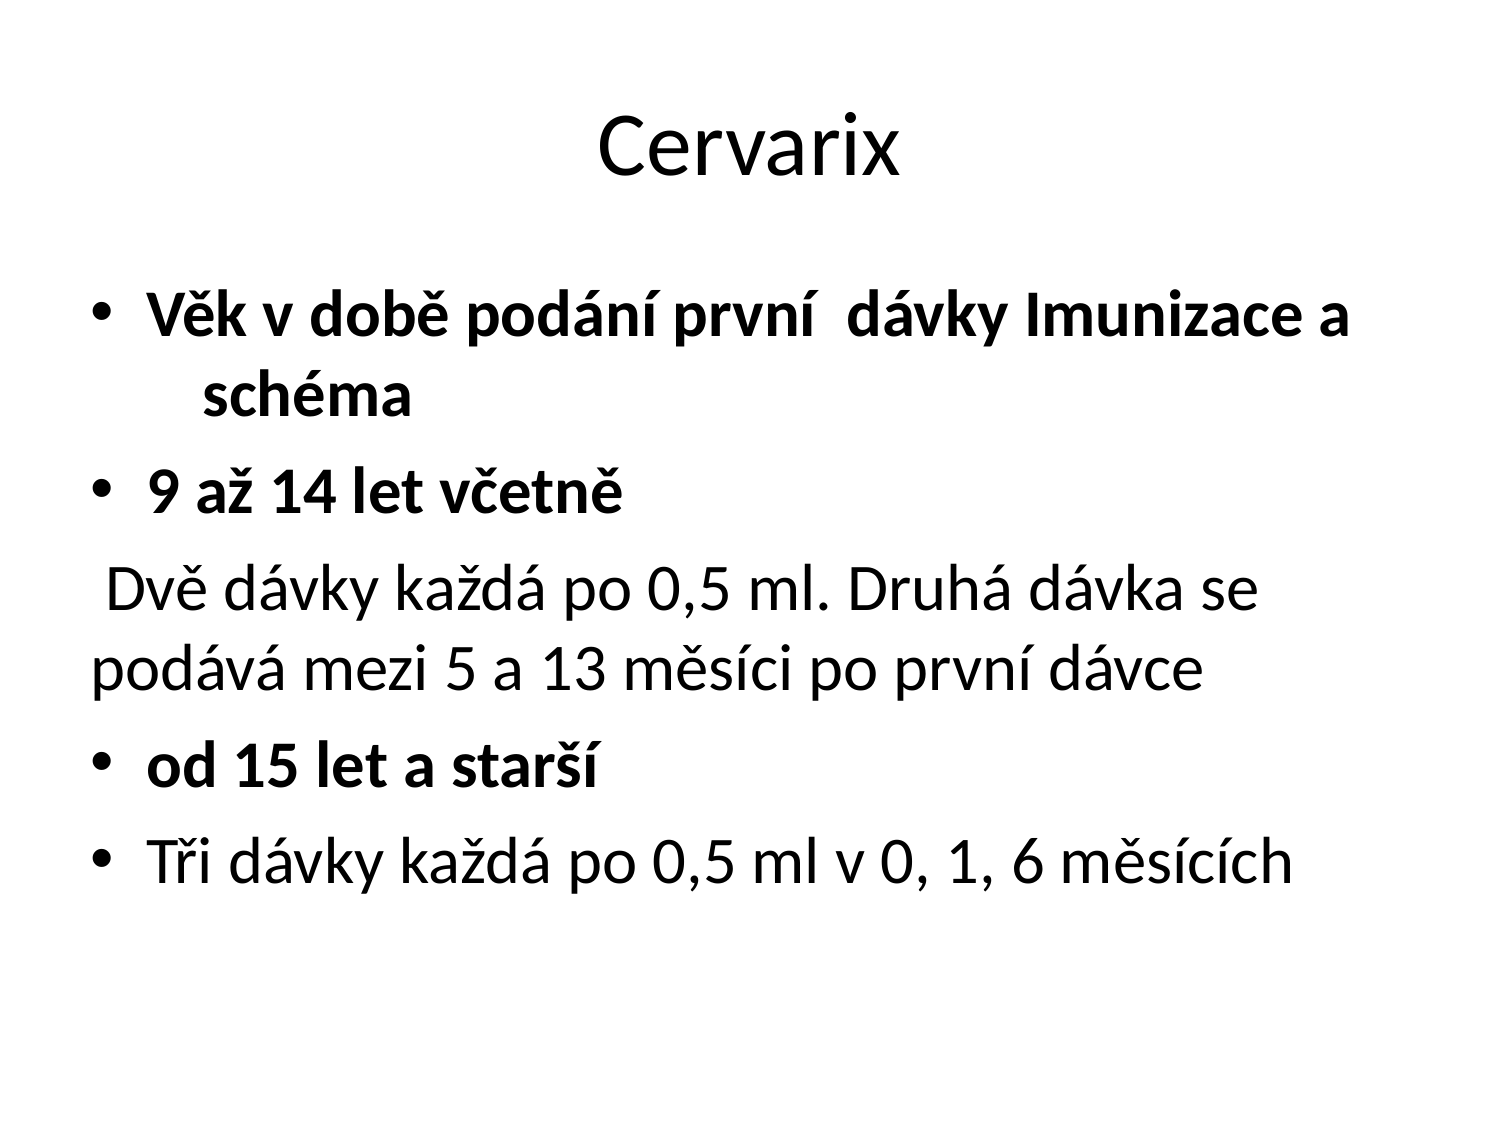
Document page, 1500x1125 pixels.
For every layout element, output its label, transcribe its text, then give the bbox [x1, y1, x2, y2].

list Věk v době podání první dávky Imunizace a schéma 9 až 14 let včetně Dvě dávky každá po 0,5 ml. Druhá dávka se podává mezi 5 a 13 měsíci po první dávce od 15 let a starší Tři dávky každá po 0,5 ml v 0, 1, 6 měsících [75, 262, 1426, 1005]
title Cervarix [75, 45, 1426, 233]
